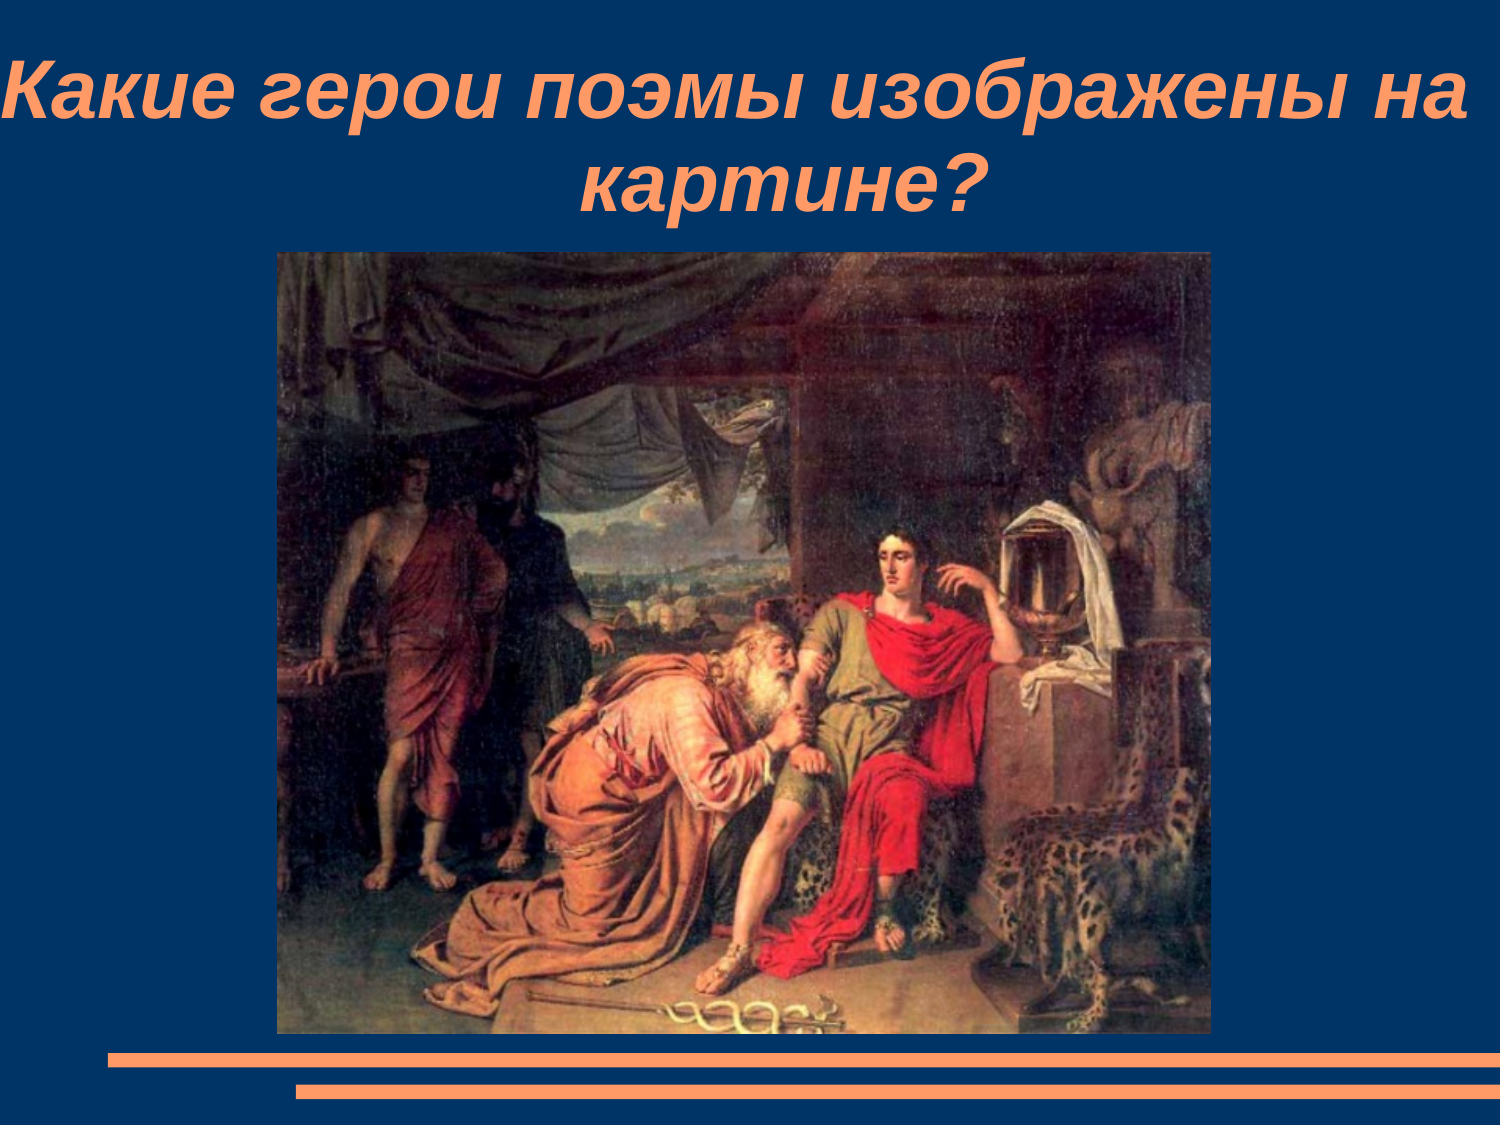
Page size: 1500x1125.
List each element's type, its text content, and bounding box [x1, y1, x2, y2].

title Какие герои поэмы изображены на картине? [0, 41, 1500, 230]
picture [277, 252, 1211, 1034]
